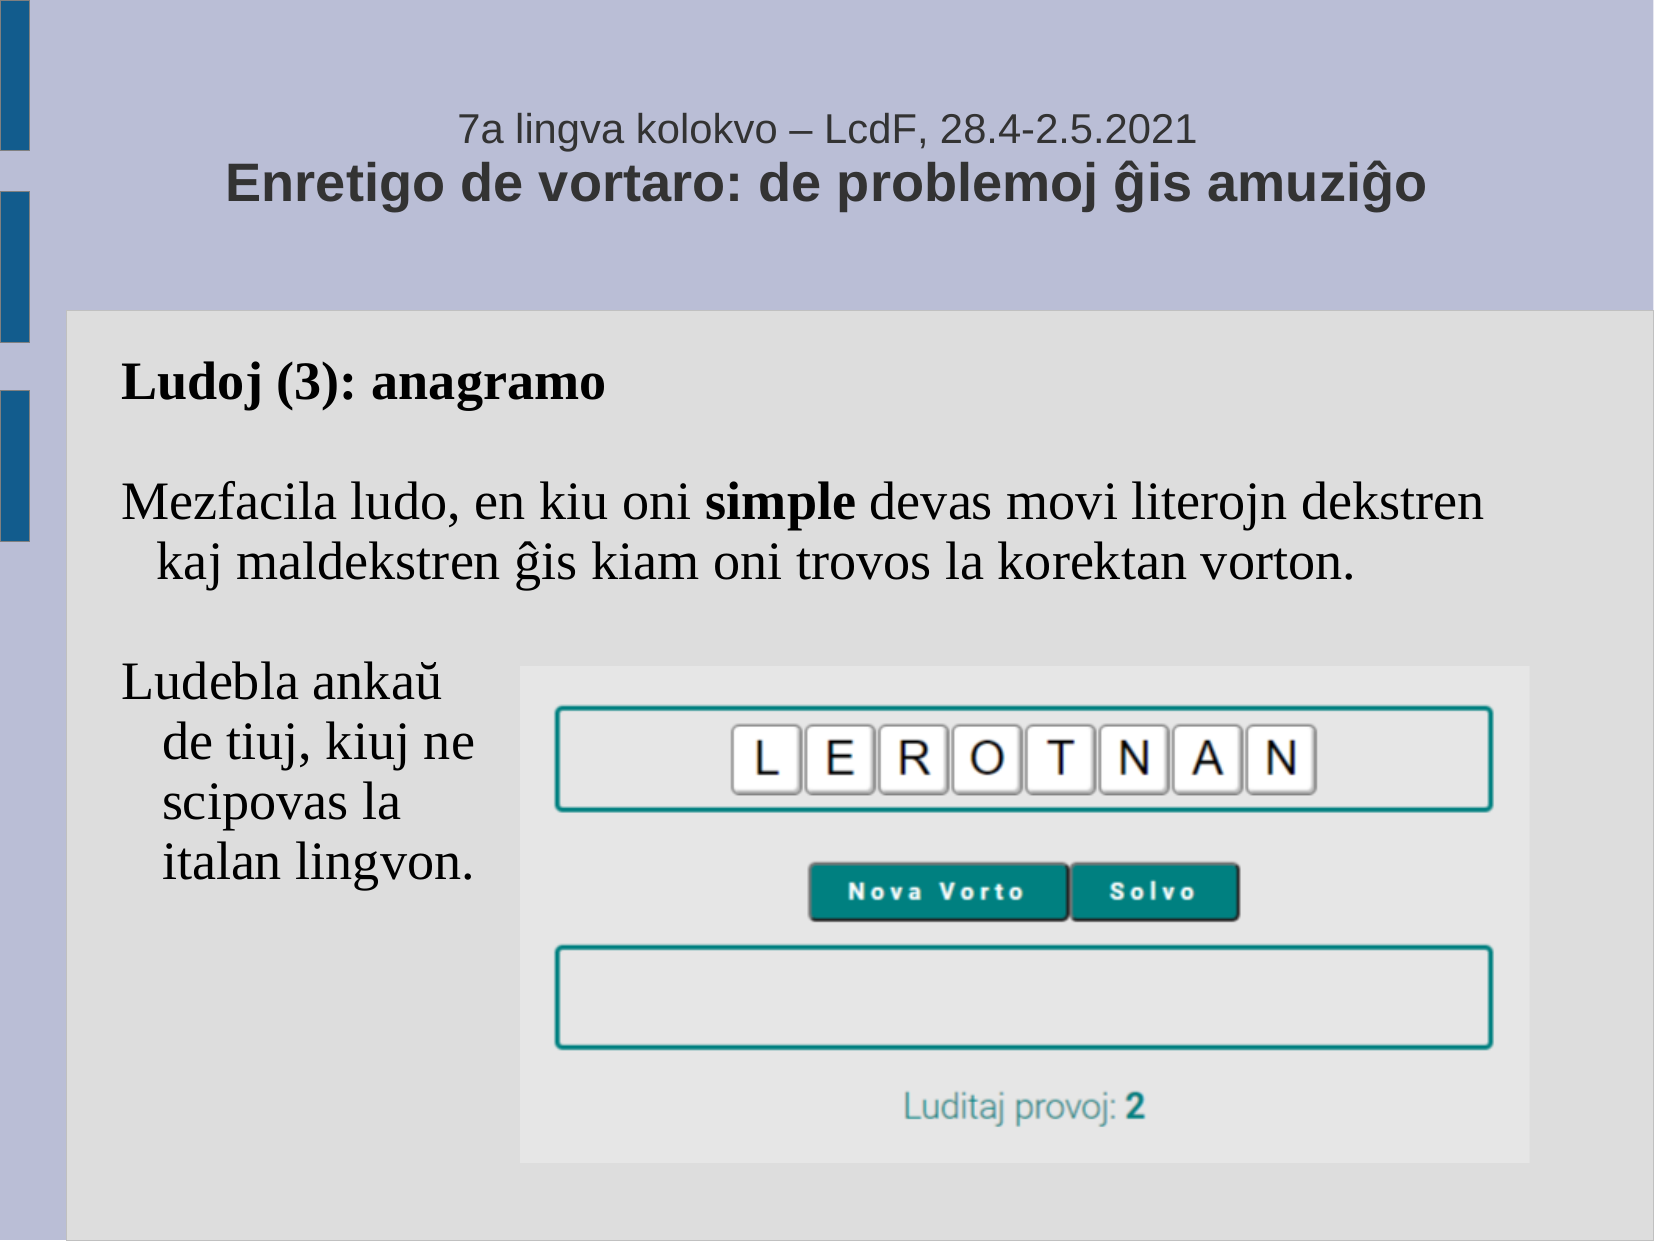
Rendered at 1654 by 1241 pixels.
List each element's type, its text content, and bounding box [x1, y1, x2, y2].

subtitle Ludoj (3): anagramo Mezfacila ludo, en kiu oni simple devas movi literojn dekstren kaj maldekstren ĝis kiam oni trovos la korektan vorton. Ludebla ankaŭ de tiuj, kiuj ne scipovas la italan lingvon. [121, 336, 1534, 1182]
title 7a lingva kolokvo – LcdF, 28.4-2.5.2021 Enretigo de vortaro: de problemoj ĝis amuziĝo [121, 55, 1534, 263]
picture [520, 666, 1530, 1163]
